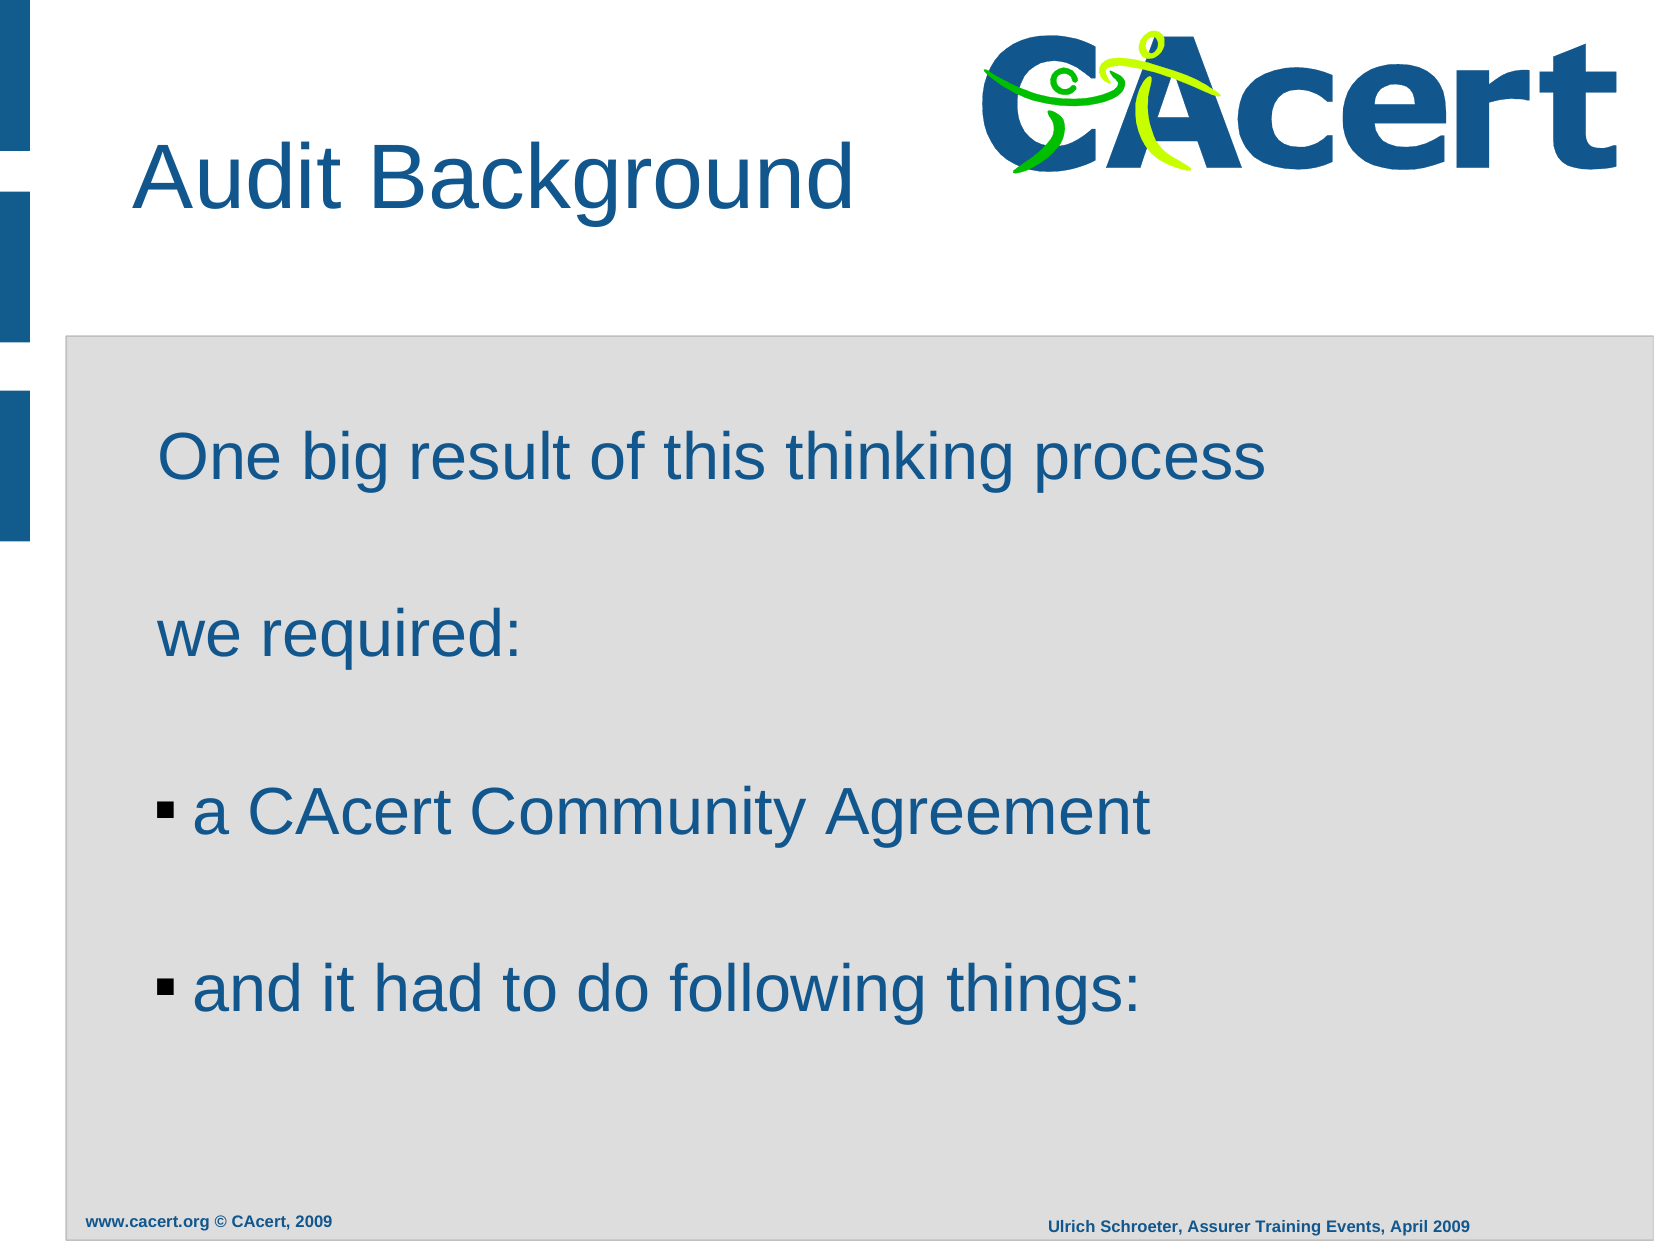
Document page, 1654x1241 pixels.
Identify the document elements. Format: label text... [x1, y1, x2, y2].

text_box Audit Background [118, 118, 873, 236]
text_box One big result of this thinking process we required: a CAcert Community Agreement and it had to do following things: [142, 397, 1284, 1034]
